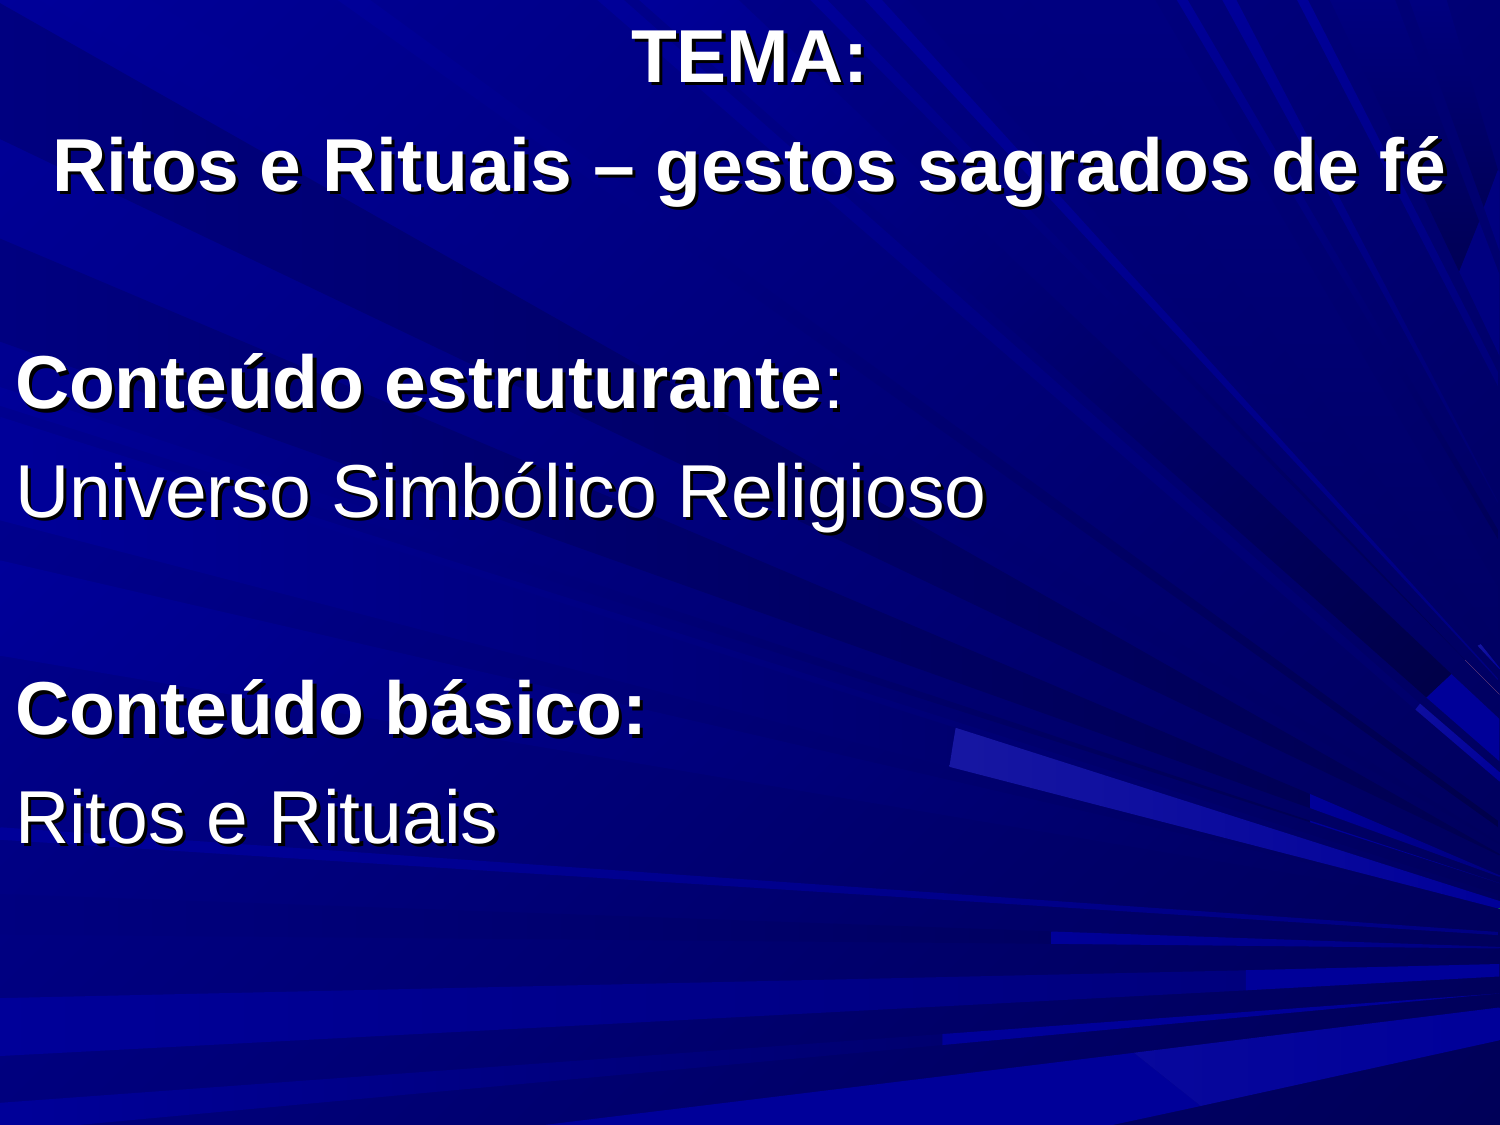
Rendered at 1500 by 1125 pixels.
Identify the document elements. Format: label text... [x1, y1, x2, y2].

text_box TEMA: Ritos e Rituais – gestos sagrados de fé Conteúdo estruturante: Universo Simbólico Religioso Conteúdo básico: Ritos e Rituais [0, 0, 1500, 1125]
